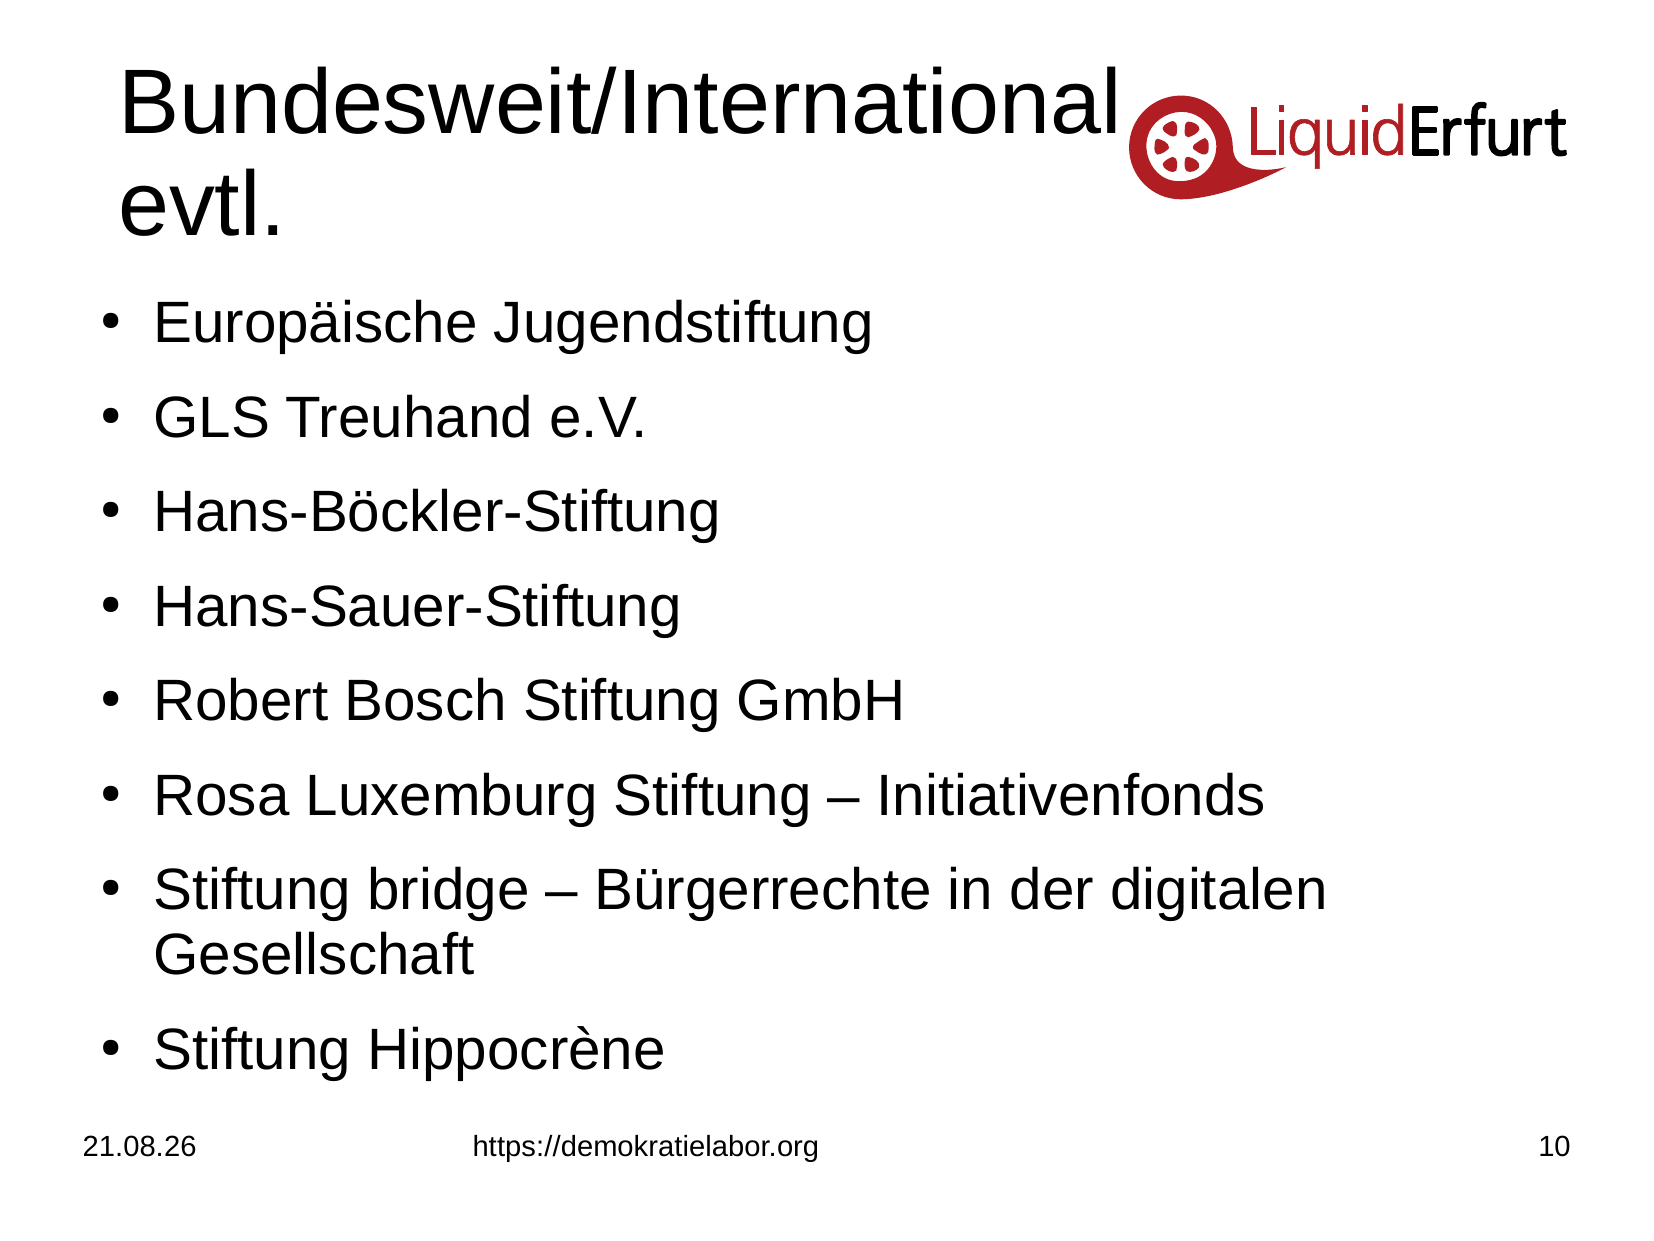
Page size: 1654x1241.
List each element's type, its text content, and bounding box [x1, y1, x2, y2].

title Bundesweit/International evtl. [82, 49, 1571, 257]
list Europäische Jugendstiftung GLS Treuhand e.V. Hans-Böckler-Stiftung Hans-Sauer-Stiftung Robert Bosch Stiftung GmbH Rosa Luxemburg Stiftung – Initiativenfonds Stiftung bridge – Bürgerrechte in der digitalen Gesellschaft Stiftung Hippocrène [82, 290, 1571, 1080]
